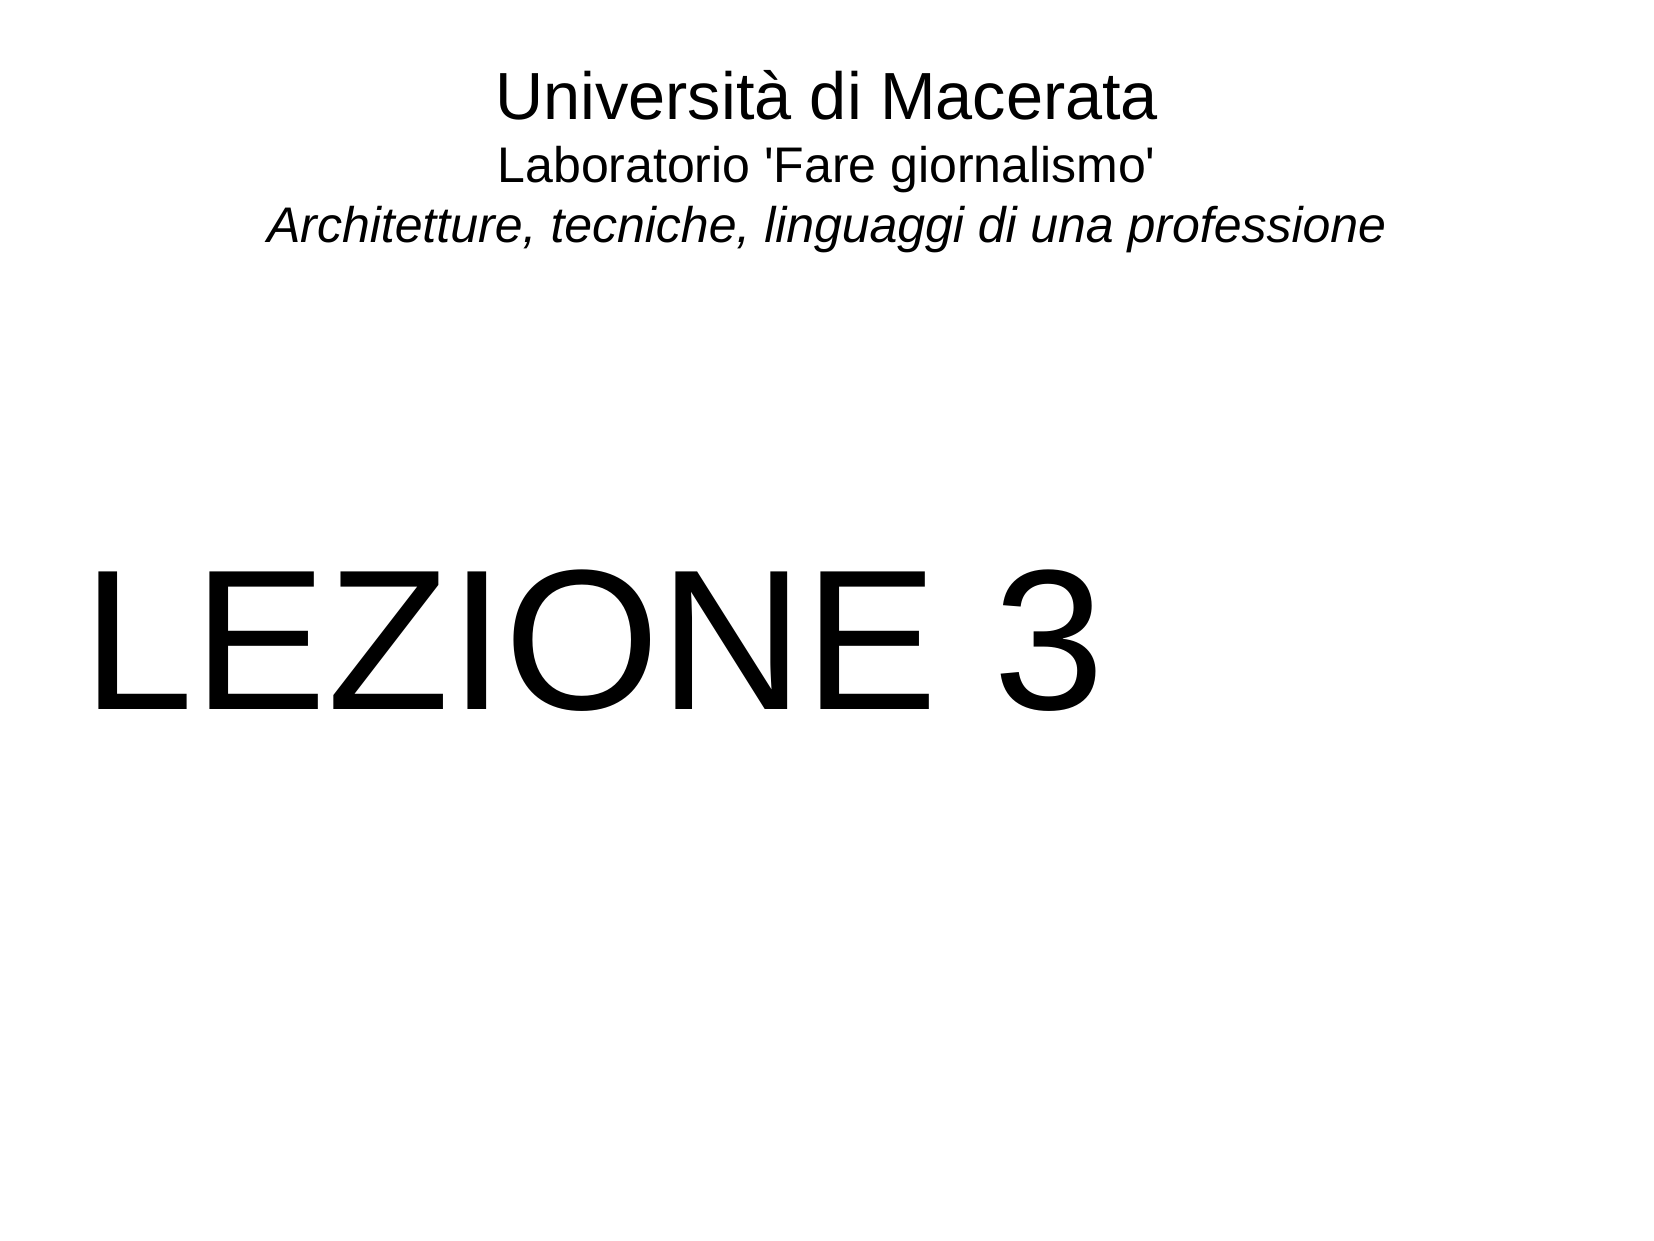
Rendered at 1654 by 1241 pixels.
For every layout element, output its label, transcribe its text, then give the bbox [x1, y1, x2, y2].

title Università di Macerata Laboratorio 'Fare giornalismo' Architetture, tecniche, linguaggi di una professione [82, 49, 1571, 257]
list LEZIONE 3 [82, 290, 1571, 1109]
